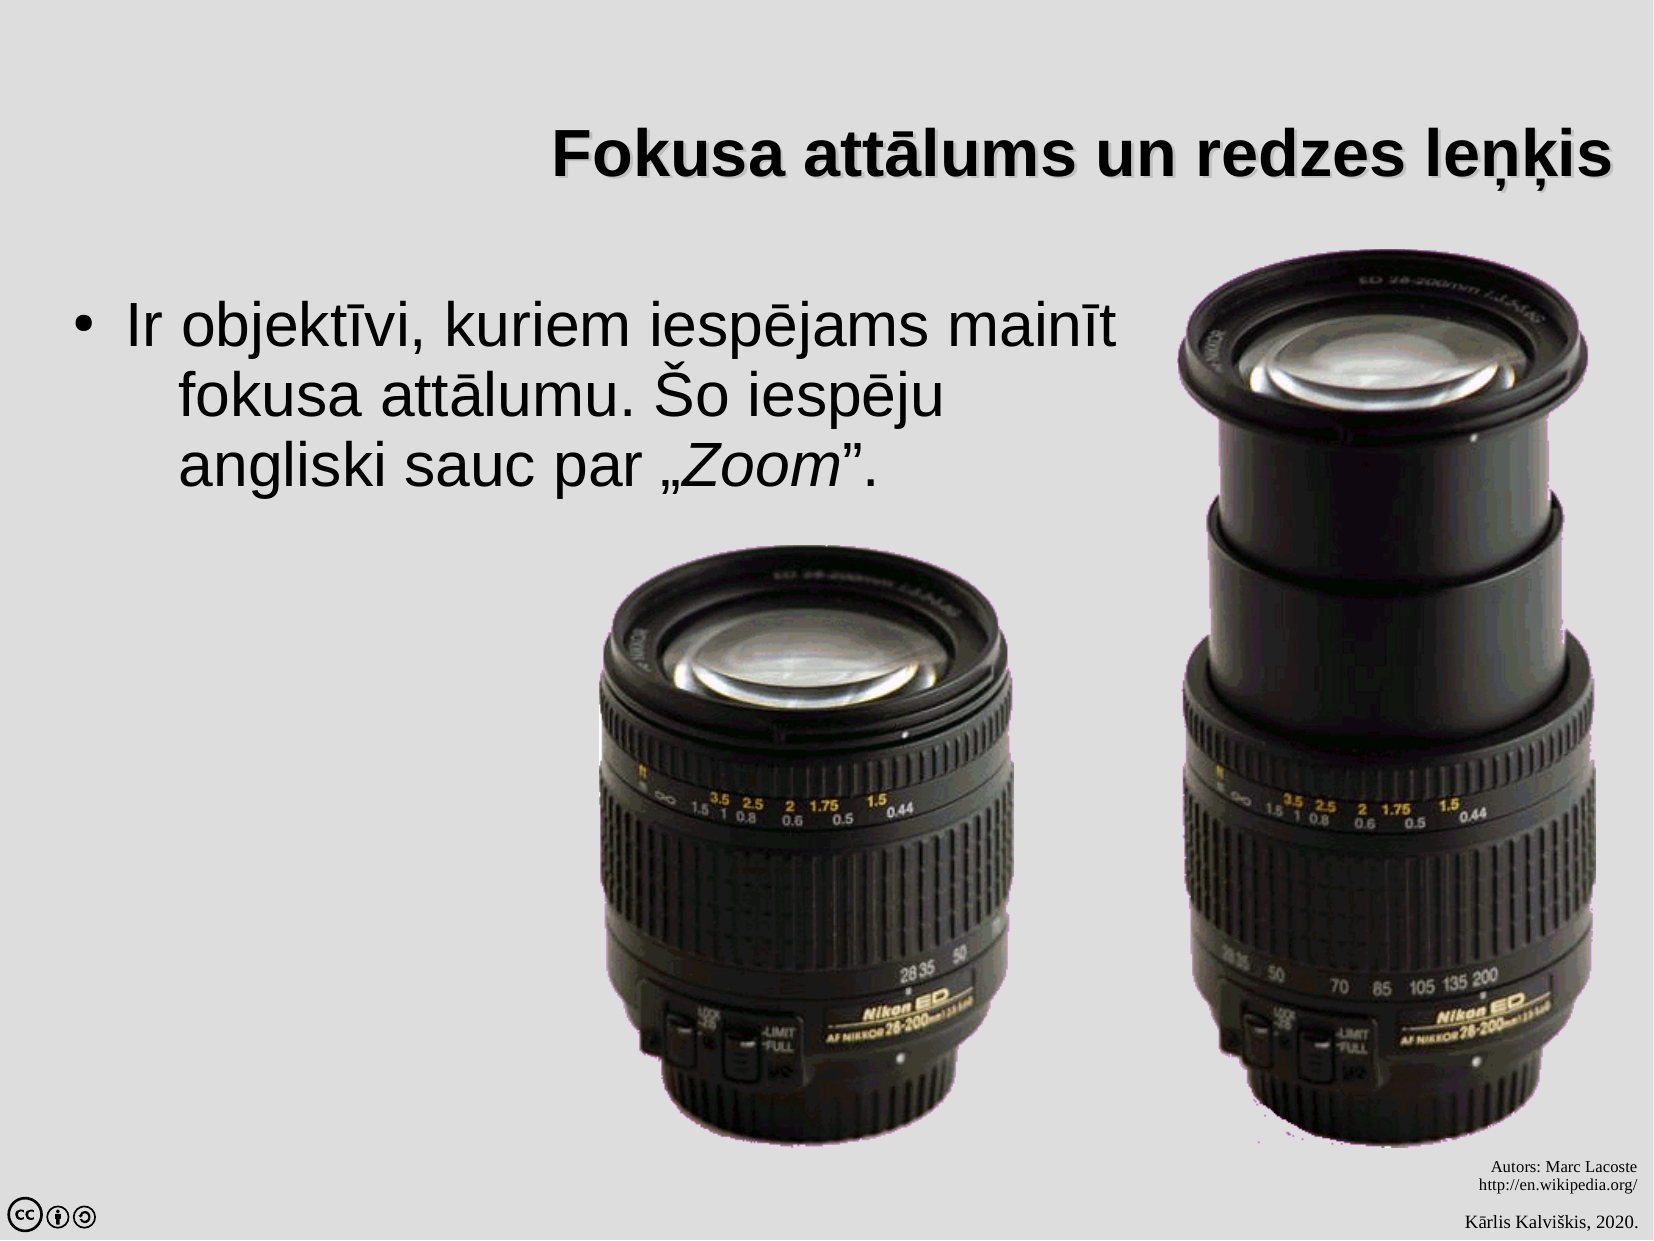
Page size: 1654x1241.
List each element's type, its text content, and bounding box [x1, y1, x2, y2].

title Fokusa attālums un redzes leņķis [42, 49, 1615, 257]
picture [599, 545, 1014, 1148]
text_box Autors: Marc Lacoste http://en.wikipedia.org/ [1463, 1149, 1653, 1202]
list Ir objektīvi, kuriem iespējams mainīt fokusa attālumu. Šo iespēju angliski sauc par „Zoom”. [37, 290, 1136, 1010]
picture [1177, 249, 1596, 1149]
